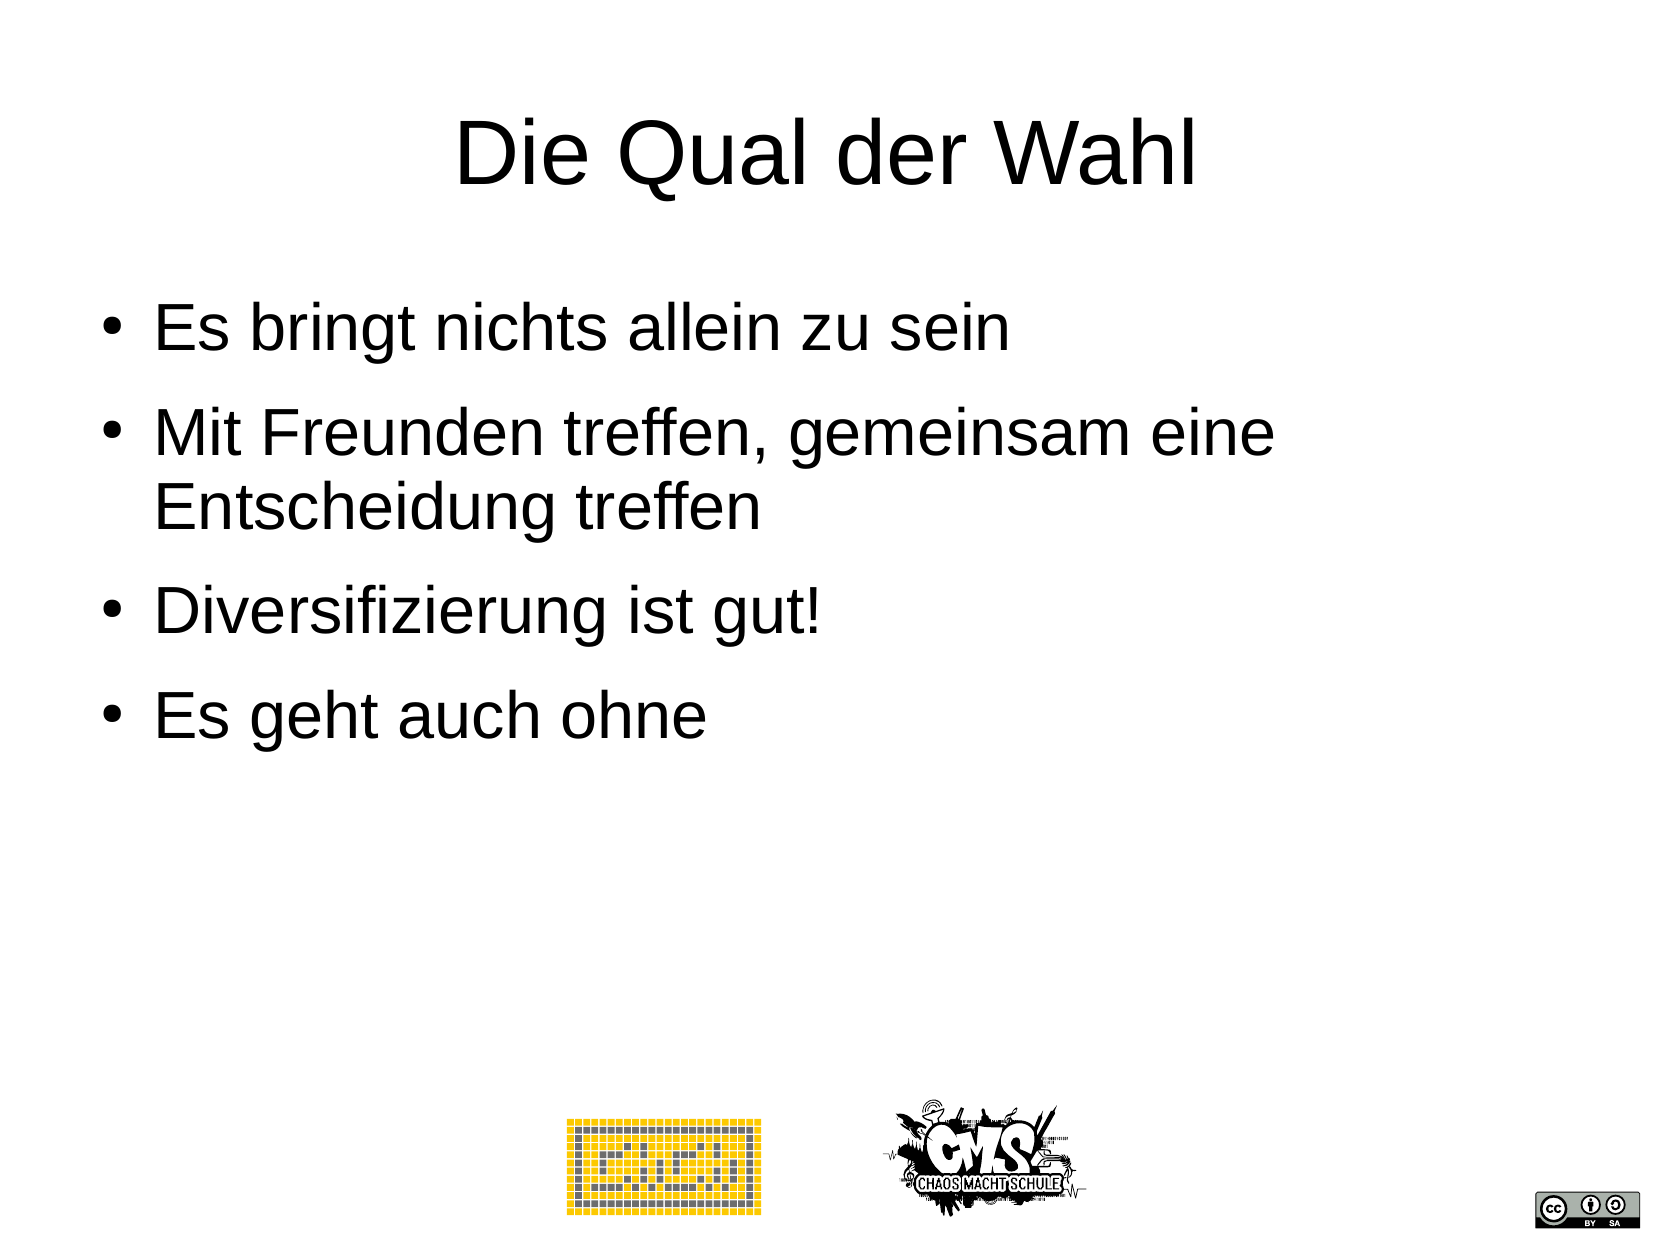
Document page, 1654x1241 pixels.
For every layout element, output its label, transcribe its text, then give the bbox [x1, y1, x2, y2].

list Es bringt nichts allein zu sein Mit Freunden treffen, gemeinsam eine Entscheidung treffen Diversifizierung ist gut! Es geht auch ohne [82, 290, 1571, 1010]
title Die Qual der Wahl [82, 49, 1571, 257]
